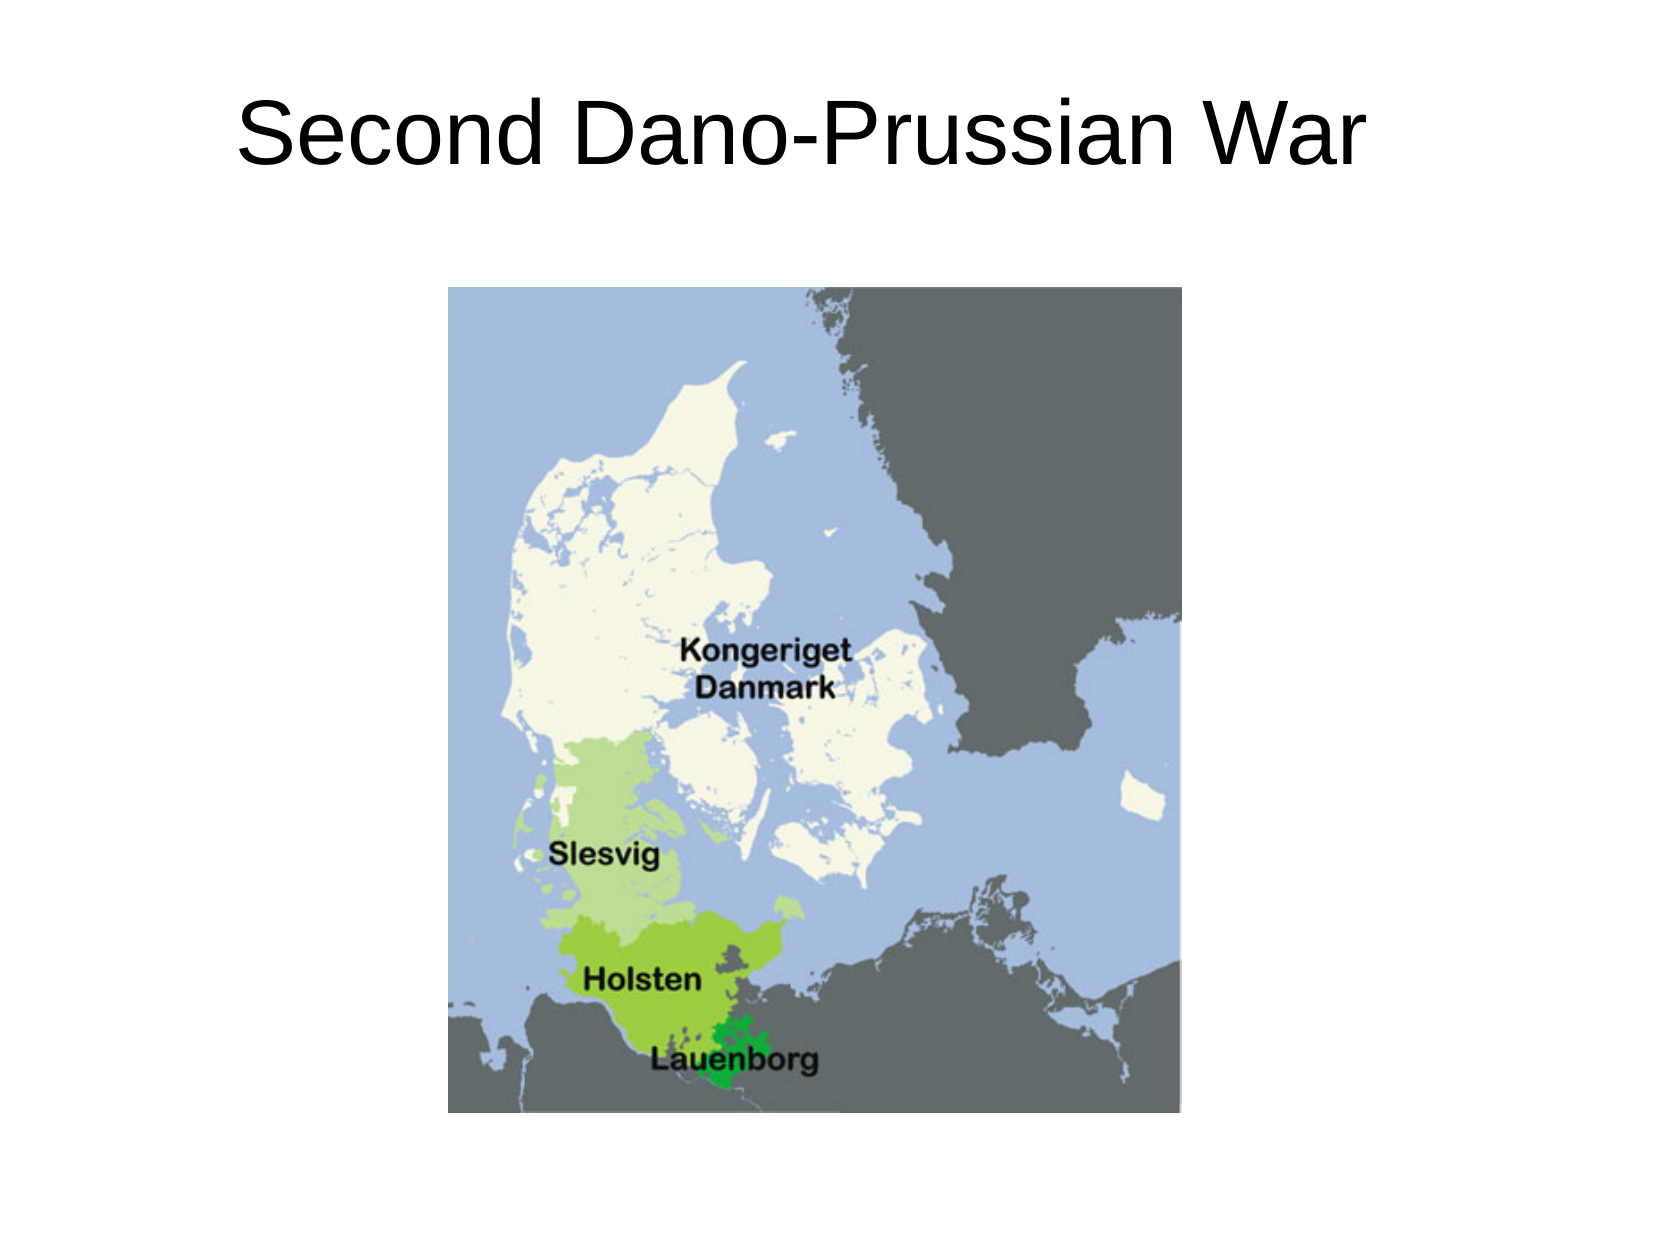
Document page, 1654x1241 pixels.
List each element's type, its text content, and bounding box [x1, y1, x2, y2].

title Second Dano-Prussian War [70, 29, 1559, 237]
picture [448, 287, 1182, 1113]
